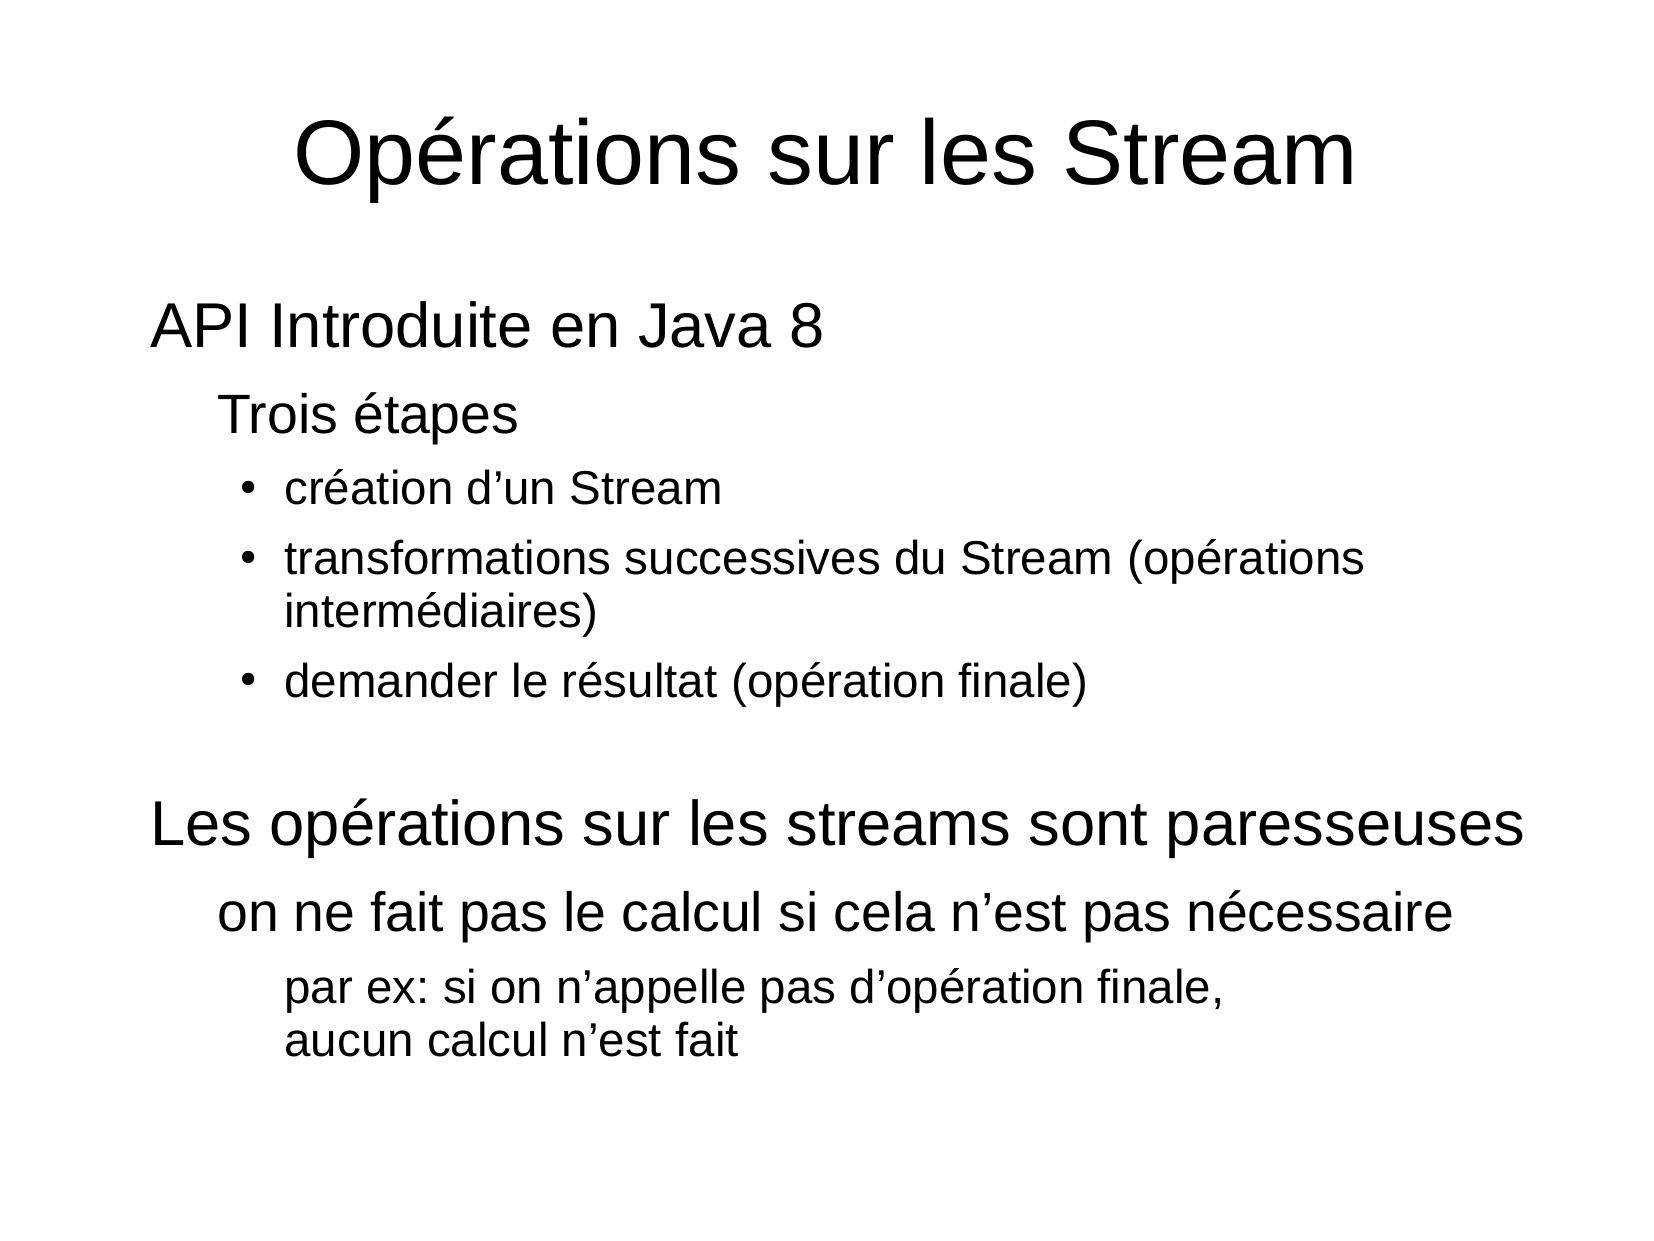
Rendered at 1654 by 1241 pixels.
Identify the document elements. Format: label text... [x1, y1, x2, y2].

list API Introduite en Java 8 Trois étapes création d’un Stream transformations successives du Stream (opérations intermédiaires) demander le résultat (opération finale) Les opérations sur les streams sont paresseuses on ne fait pas le calcul si cela n’est pas nécessaire par ex: si on n’appelle pas d’opération finale, aucun calcul n’est fait [82, 290, 1571, 1081]
title Opérations sur les Stream [82, 49, 1571, 257]
